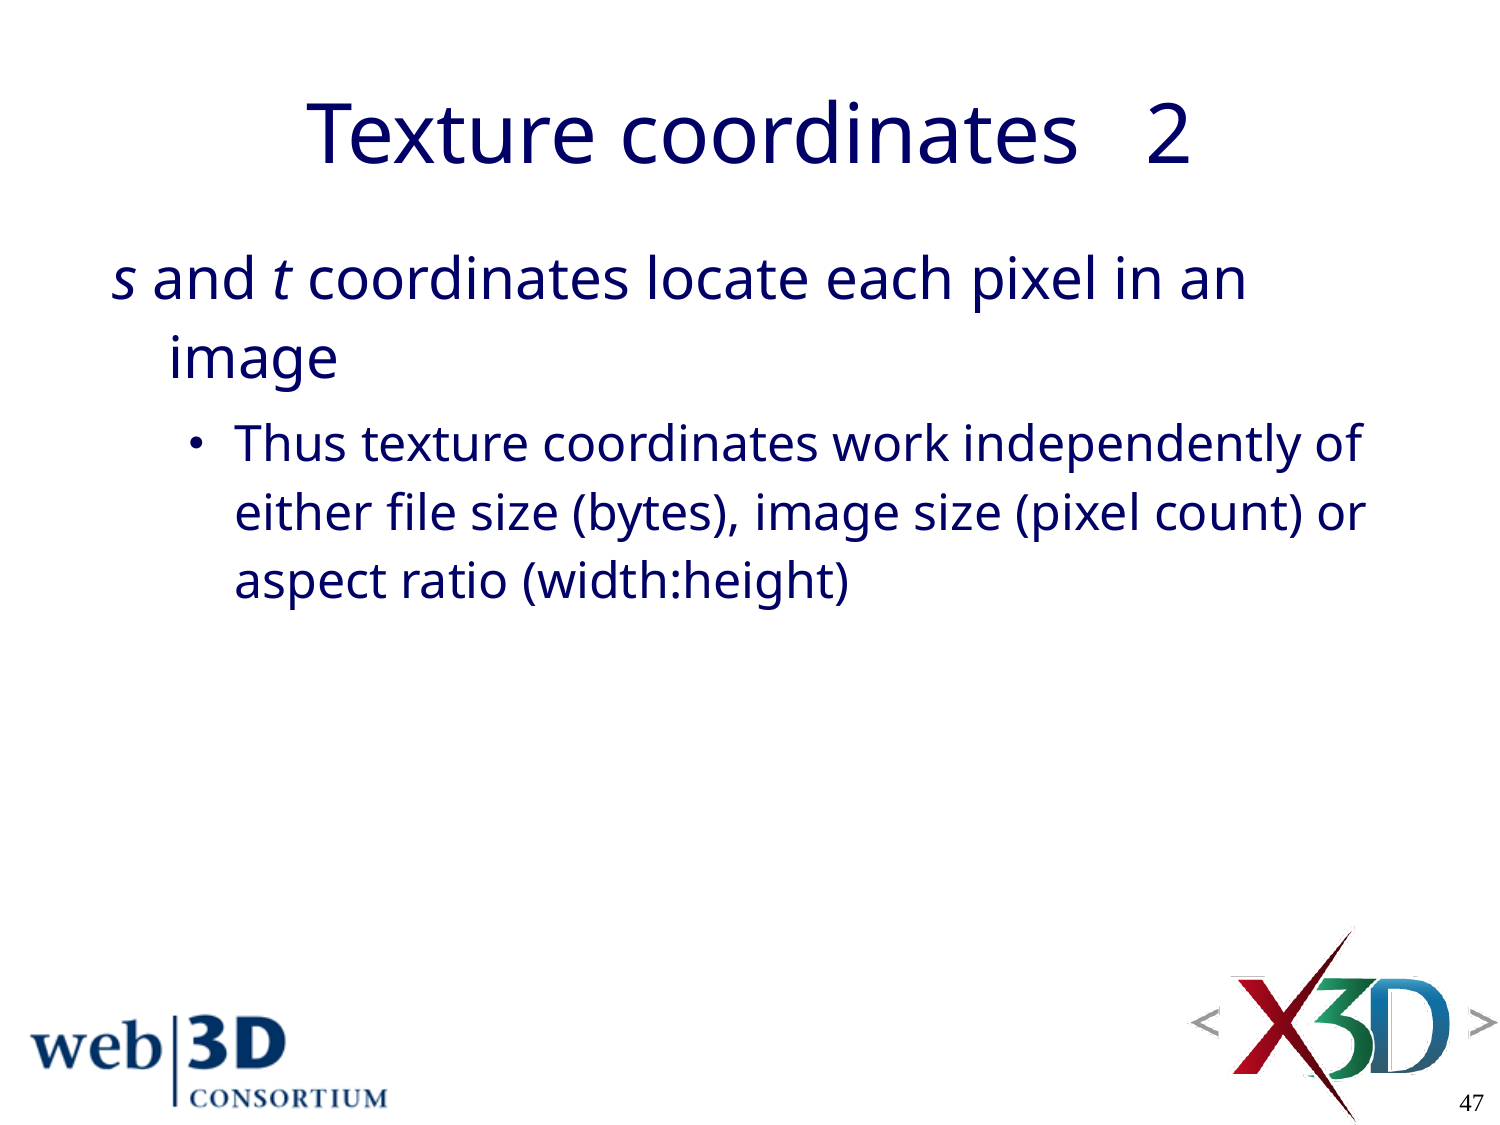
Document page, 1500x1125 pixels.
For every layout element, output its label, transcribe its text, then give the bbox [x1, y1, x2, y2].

list s and t coordinates locate each pixel in an image Thus texture coordinates work independently of either file size (bytes), image size (pixel count) or aspect ratio (width:height) [112, 237, 1388, 502]
picture [12, 998, 413, 1118]
picture [331, 574, 338, 582]
title Texture coordinates 2 [112, 37, 1388, 226]
picture [331, 524, 1165, 985]
picture [1187, 926, 1500, 1125]
